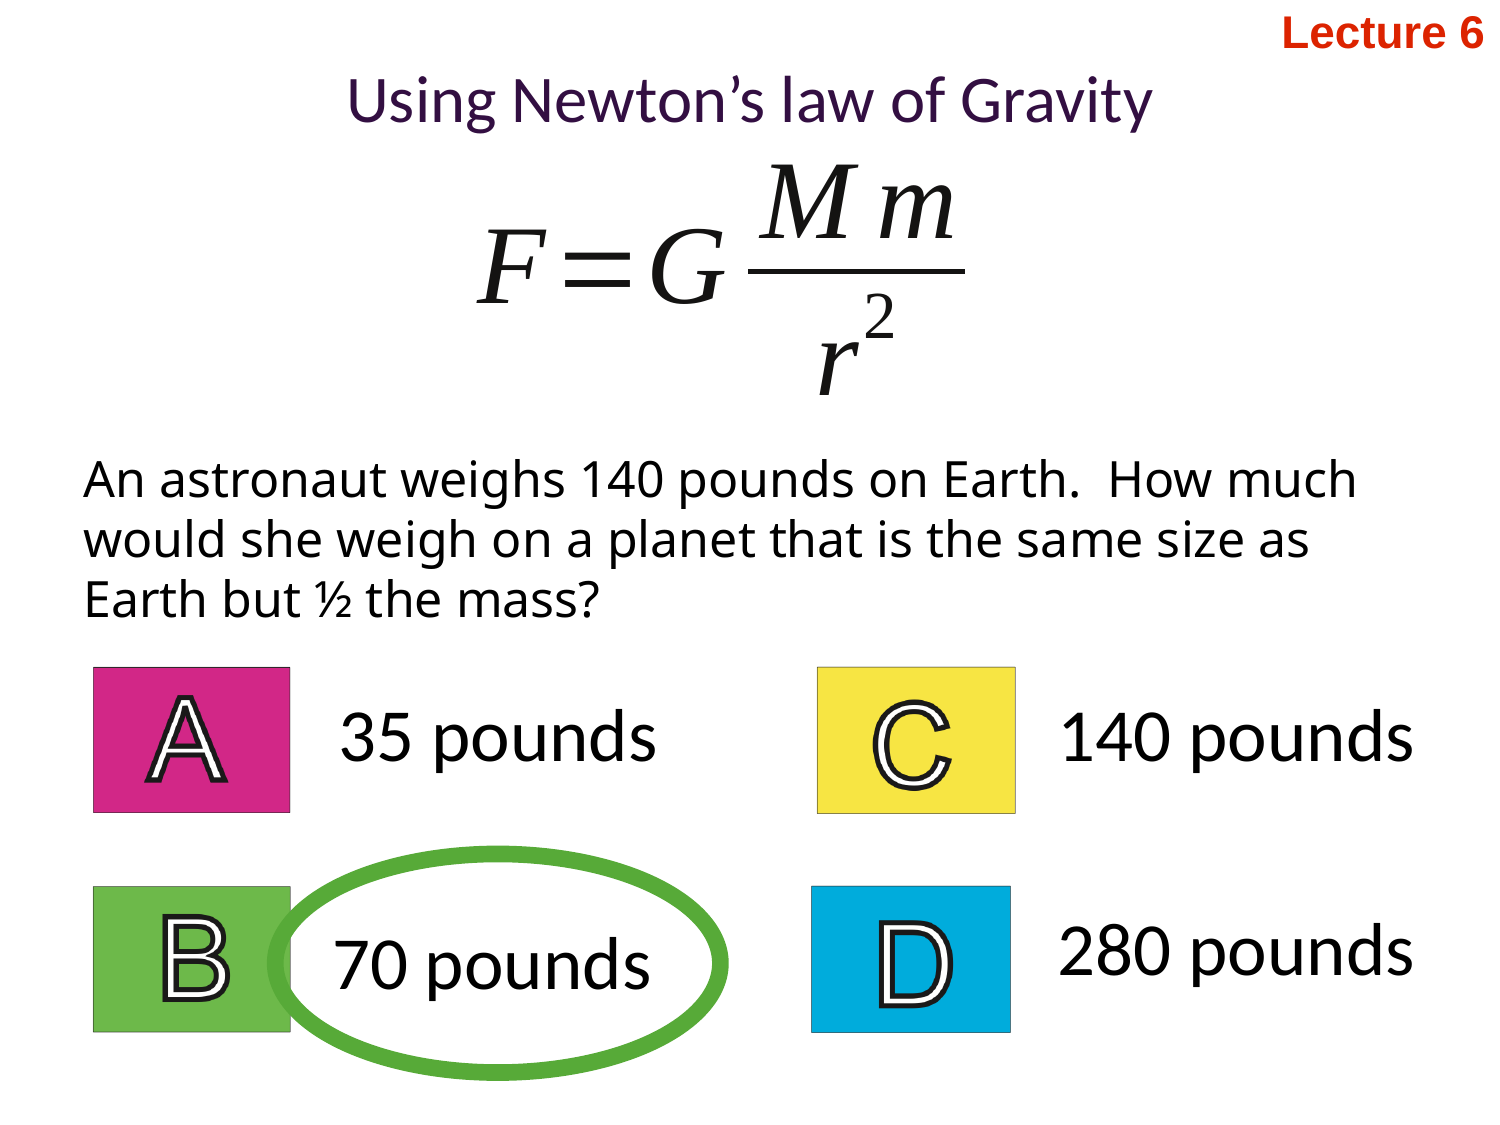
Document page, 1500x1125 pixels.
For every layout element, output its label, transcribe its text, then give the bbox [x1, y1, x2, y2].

text_box Using Newton’s law of Gravity [0, 48, 1500, 144]
picture [810, 884, 1012, 1034]
picture [91, 664, 292, 815]
picture [815, 665, 1017, 815]
chart [465, 139, 976, 421]
text_box Lecture 6 [1185, 0, 1500, 67]
text_box 140 pounds [1042, 679, 1430, 785]
picture [284, 938, 292, 989]
text_box 280 pounds [1042, 892, 1430, 998]
text_box 70 pounds [317, 907, 667, 1013]
text_box An astronaut weighs 140 pounds on Earth. How much would she weigh on a planet that is the same size as Earth but ½ the mass? [68, 439, 1456, 635]
text_box 35 pounds [323, 679, 673, 785]
picture [91, 884, 292, 1034]
